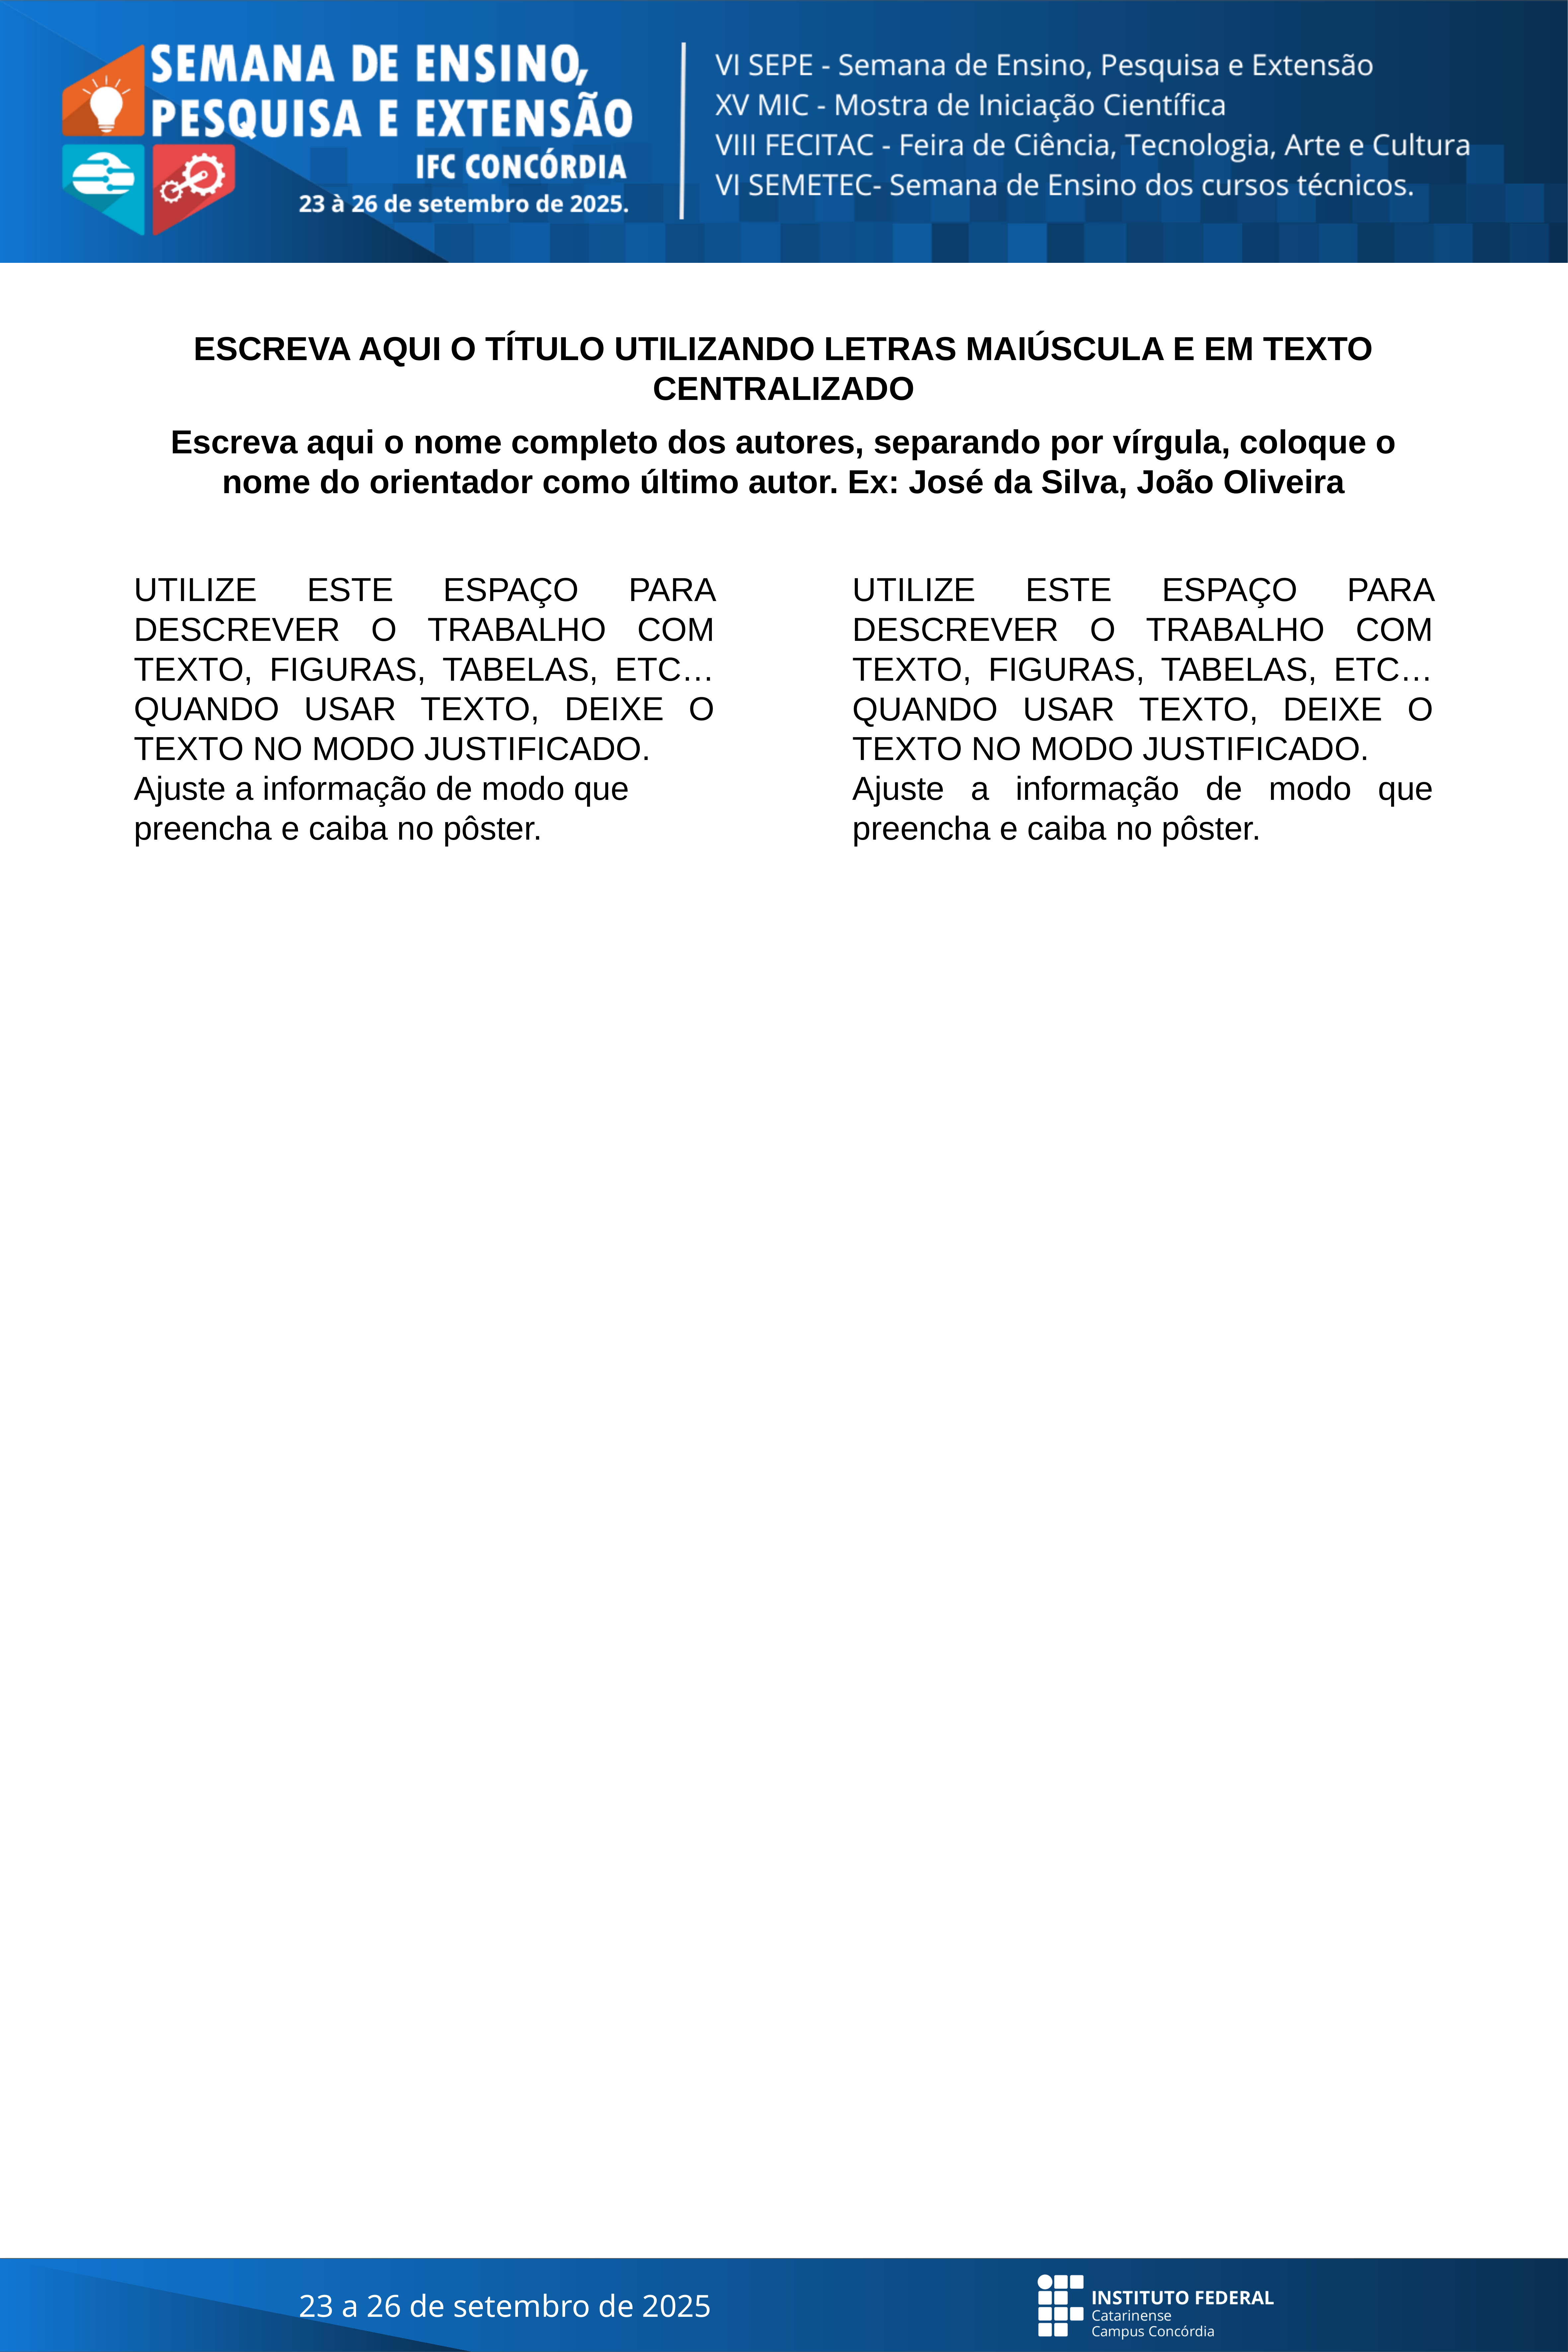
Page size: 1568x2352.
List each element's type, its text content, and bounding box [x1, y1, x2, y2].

picture [0, 0, 1568, 263]
text_box ESCREVA AQUI O TÍTULO UTILIZANDO LETRAS MAIÚSCULA E EM TEXTO CENTRALIZADO [130, 324, 1437, 417]
text_box UTILIZE ESTE ESPAÇO PARA DESCREVER O TRABALHO COM TEXTO, FIGURAS, TABELAS, ETC… QUANDO USAR TEXTO, DEIXE O TEXTO NO MODO JUSTIFICADO. Ajuste a informação de modo que preencha e caiba no pôster. [130, 565, 719, 2233]
picture [1023, 2261, 1274, 2350]
text_box Escreva aqui o nome completo dos autores, separando por vírgula, coloque o nome do orientador como último autor. Ex: José da Silva, João Oliveira [130, 417, 1437, 536]
text_box UTILIZE ESTE ESPAÇO PARA DESCREVER O TRABALHO COM TEXTO, FIGURAS, TABELAS, ETC… QUANDO USAR TEXTO, DEIXE O TEXTO NO MODO JUSTIFICADO. Ajuste a informação de modo que preencha e caiba no pôster. [849, 565, 1437, 2233]
